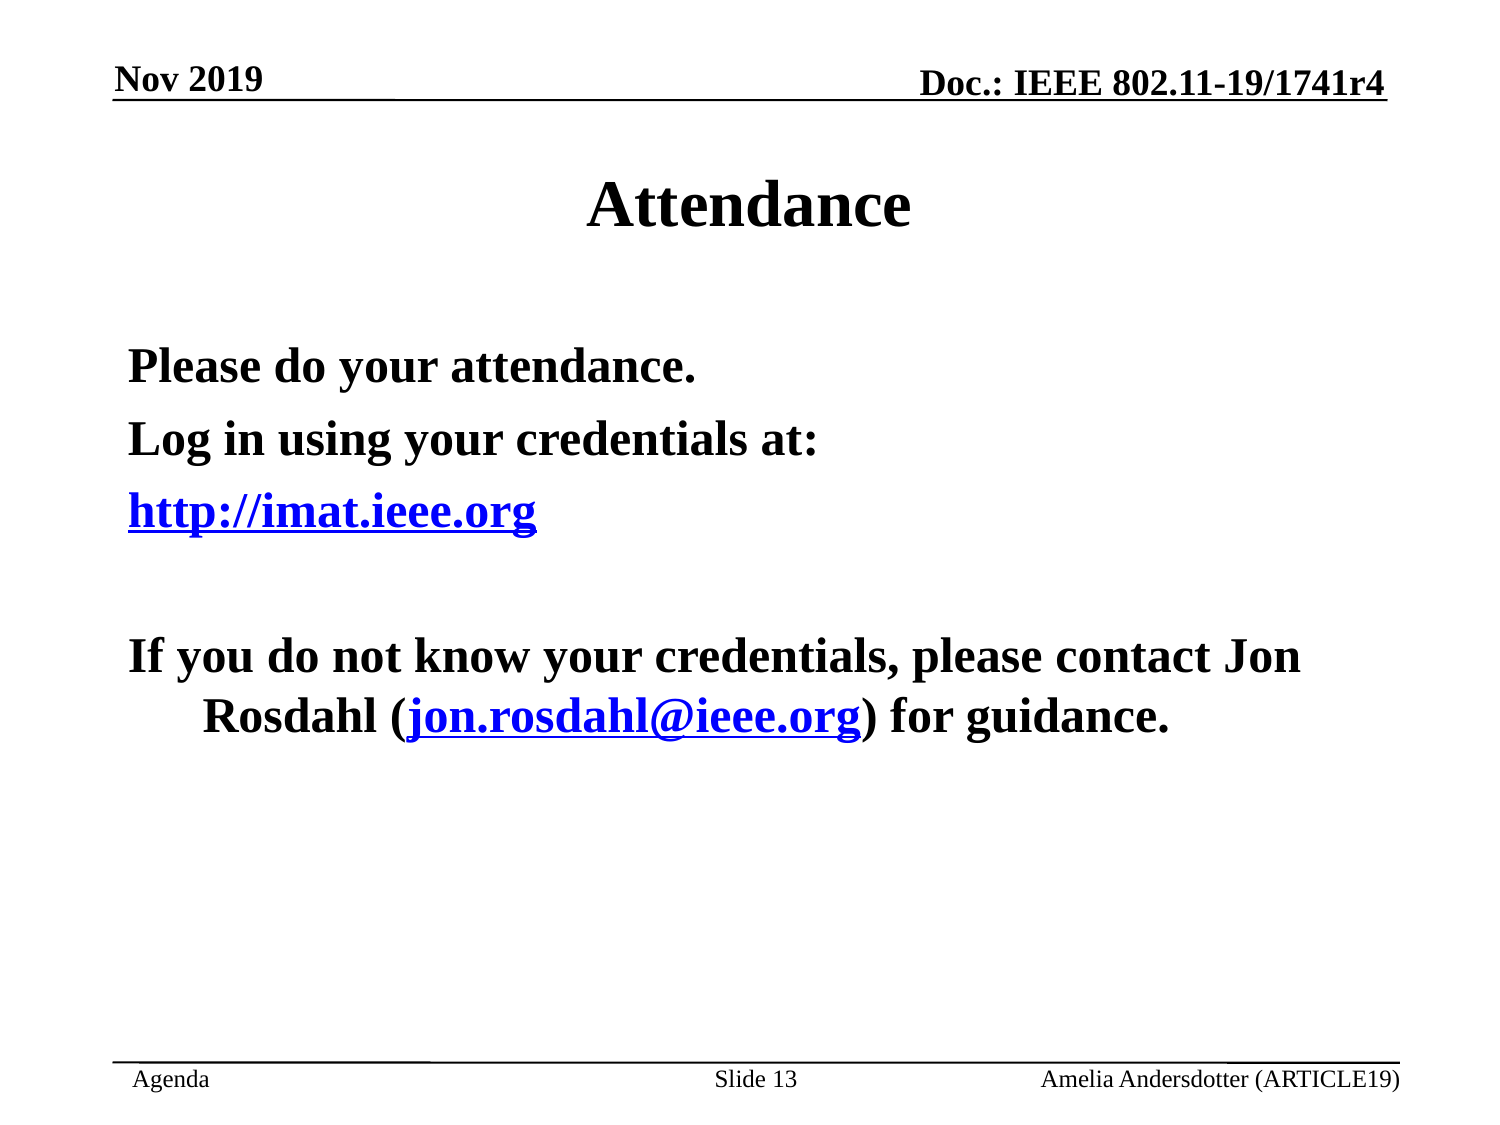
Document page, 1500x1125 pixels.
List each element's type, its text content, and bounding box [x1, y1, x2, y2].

text_box Slide <number> [712, 1062, 799, 1122]
text_box Nov 2019 [114, 54, 422, 99]
text_box Attendance [112, 112, 1387, 287]
text_box Amelia Andersdotter (ARTICLE19) [878, 1062, 1401, 1092]
text_box Please do your attendance. Log in using your credentials at: http://imat.ieee.org If you do not know your credentials, please contact Jon Rosdahl (jon.rosdahl@ieee.org) for guidance. [112, 324, 1387, 1000]
